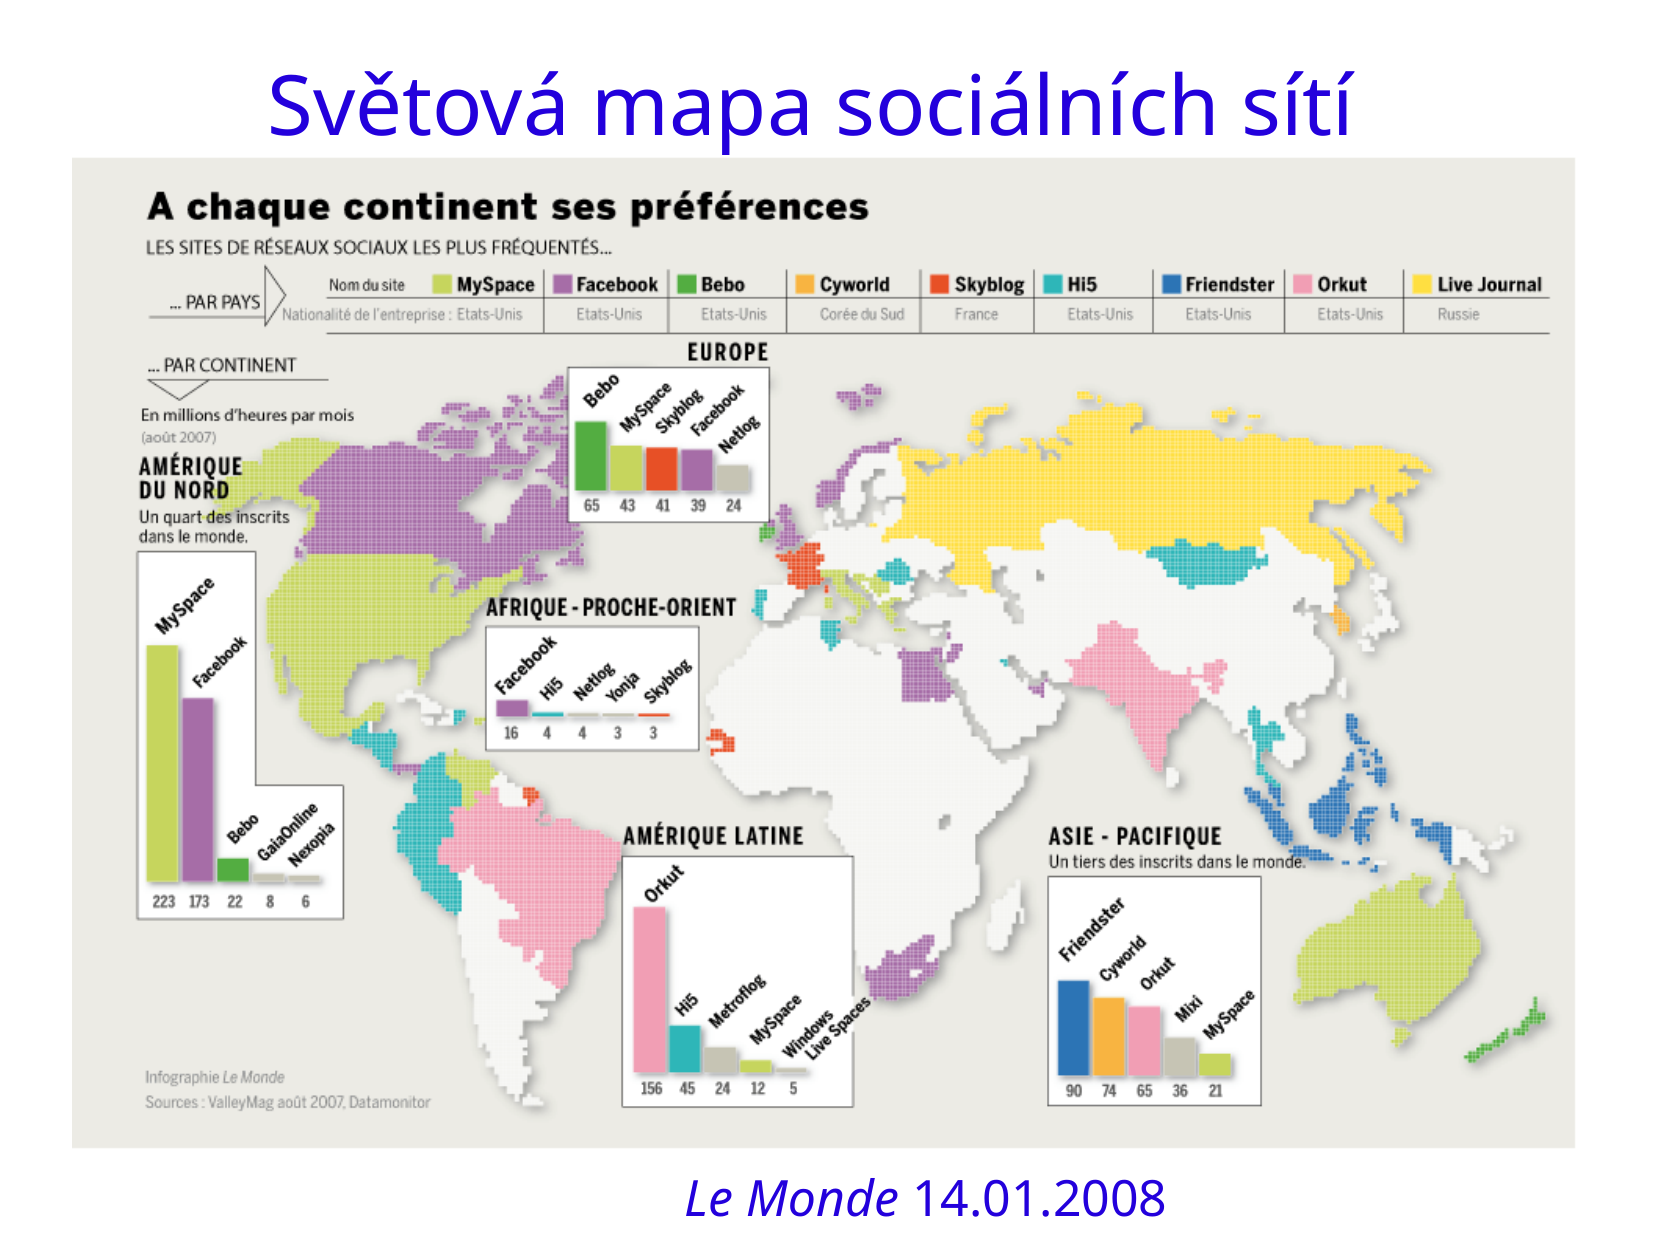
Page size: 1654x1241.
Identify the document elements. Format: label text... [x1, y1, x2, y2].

title Světová mapa sociálních sítí [78, 0, 1567, 155]
text_box Le Monde 14.01.2008 [577, 1162, 1275, 1241]
picture [72, 155, 1580, 1153]
